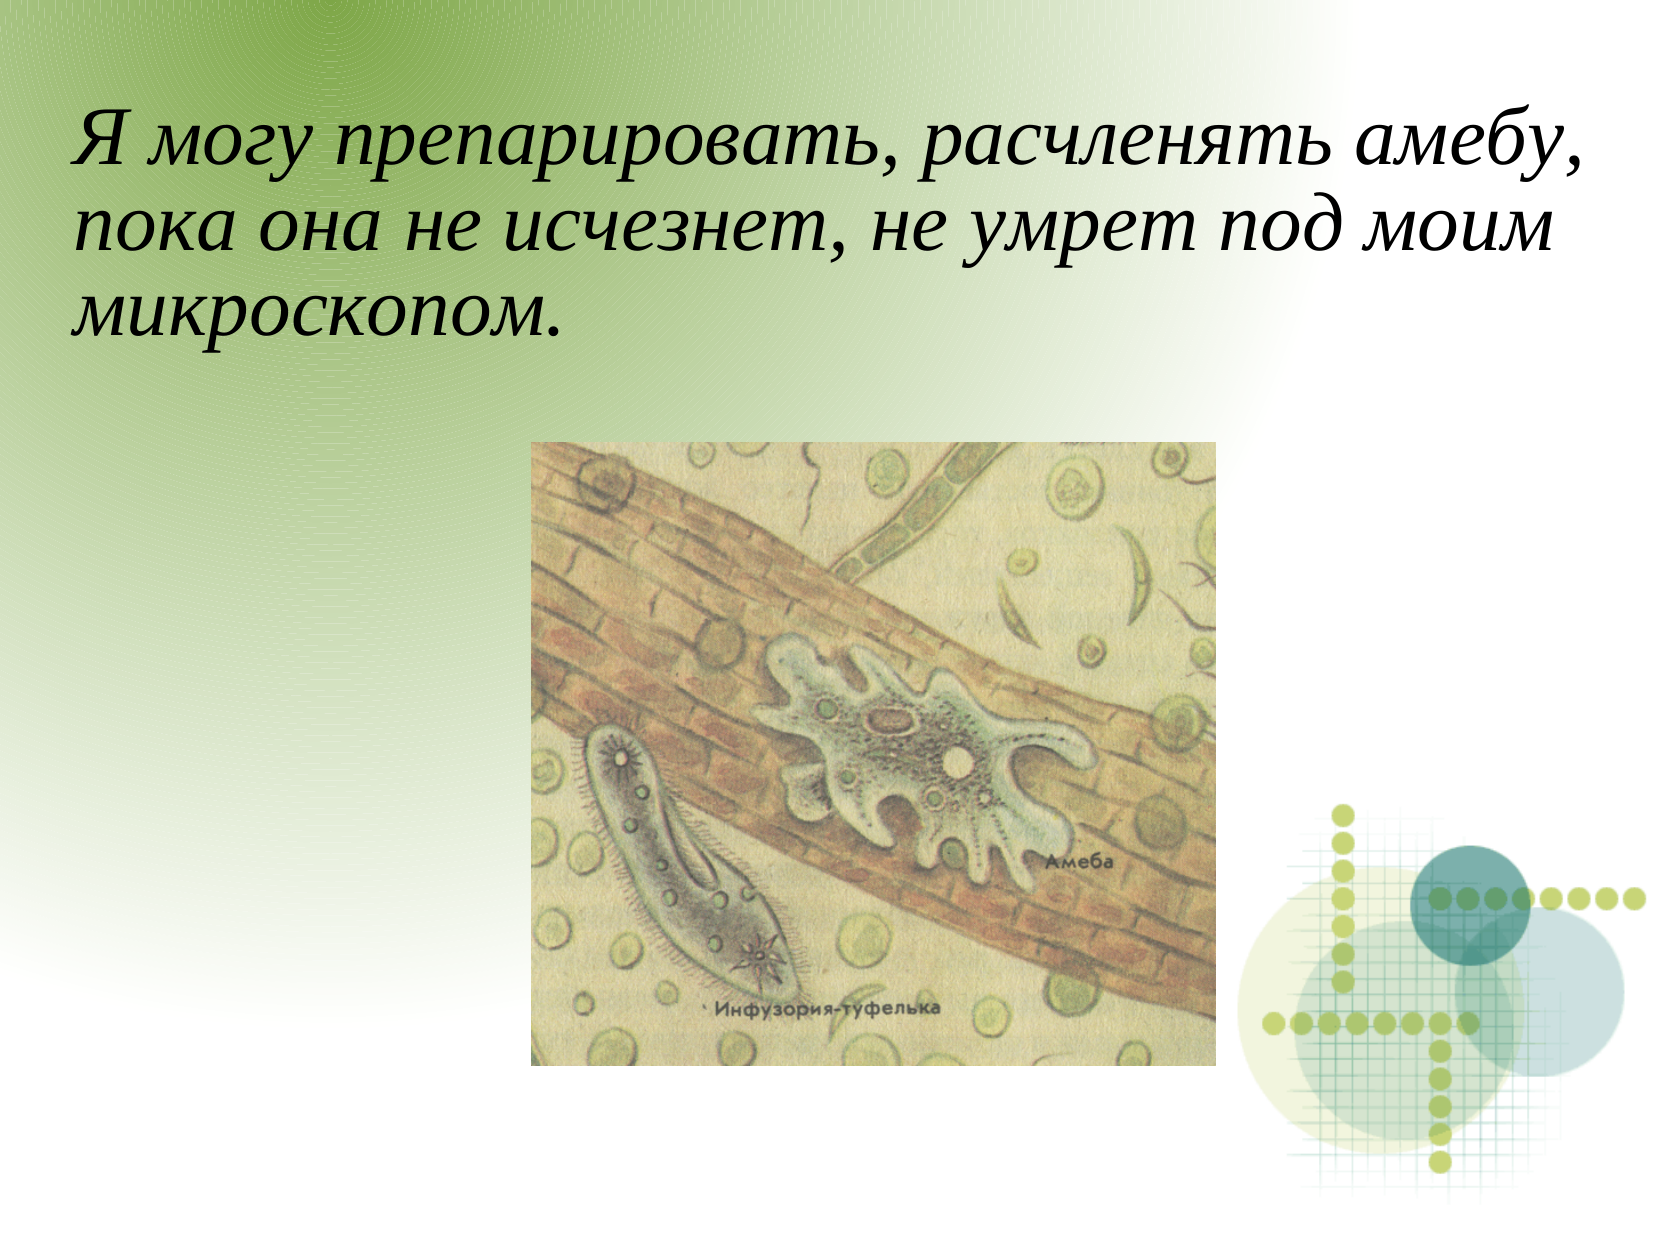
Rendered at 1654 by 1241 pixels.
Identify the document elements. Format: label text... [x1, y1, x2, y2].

picture [1224, 792, 1654, 1211]
picture [531, 442, 1216, 1066]
text_box Я могу препарировать, расчленять амебу, пока она не исчезнет, не умрет под моим микроскопом. [59, 88, 1625, 447]
